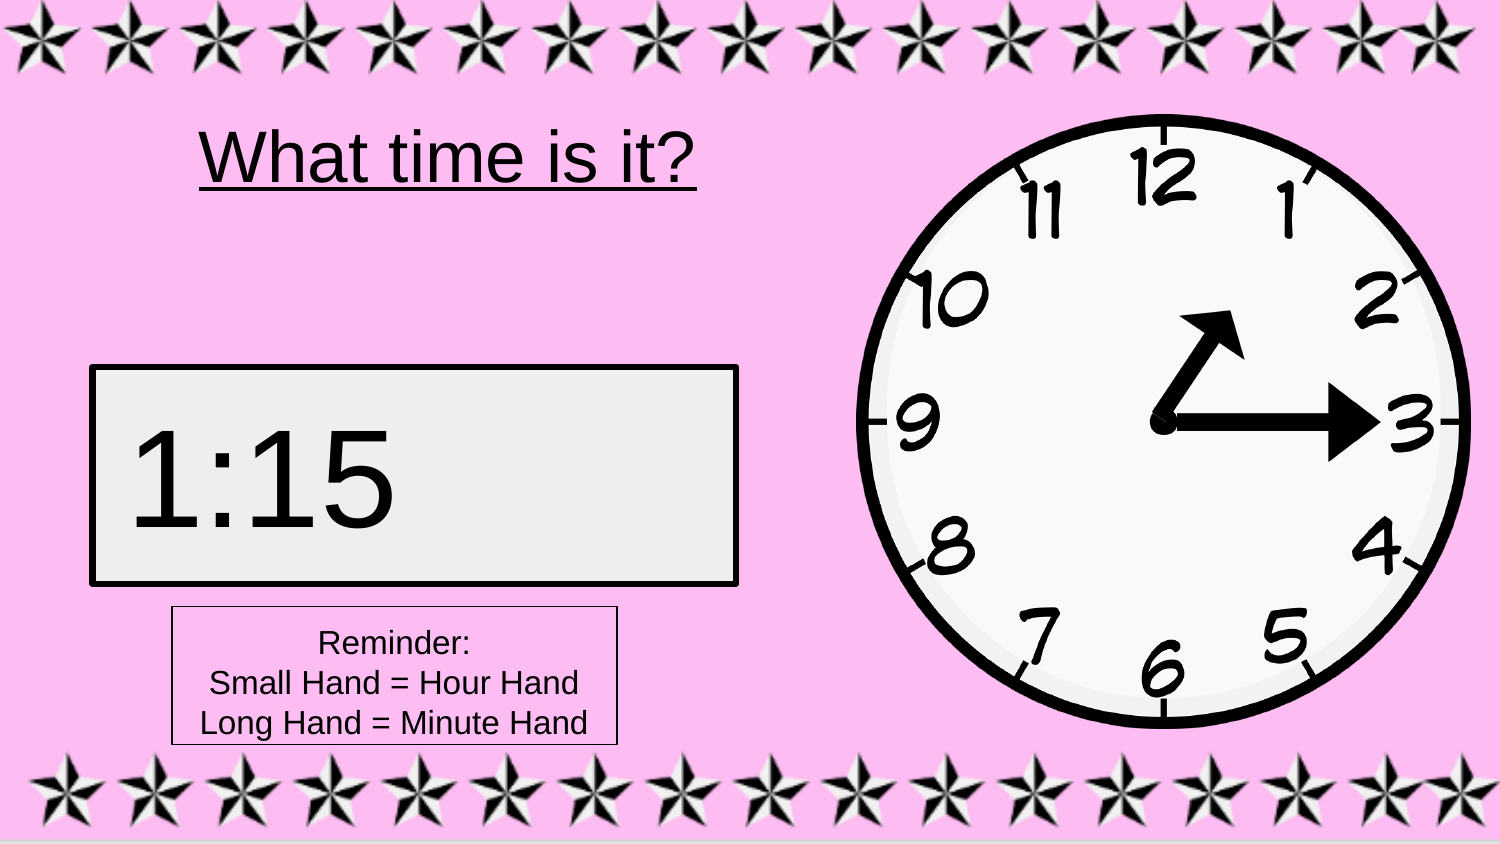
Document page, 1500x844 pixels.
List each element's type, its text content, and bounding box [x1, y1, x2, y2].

picture [0, 0, 1500, 844]
text_box Reminder: Small Hand = Hour Hand Long Hand = Minute Hand [171, 606, 617, 745]
text_box What time is it? [183, 94, 718, 213]
text_box [92, 367, 737, 584]
text_box 1:15 [111, 373, 725, 582]
